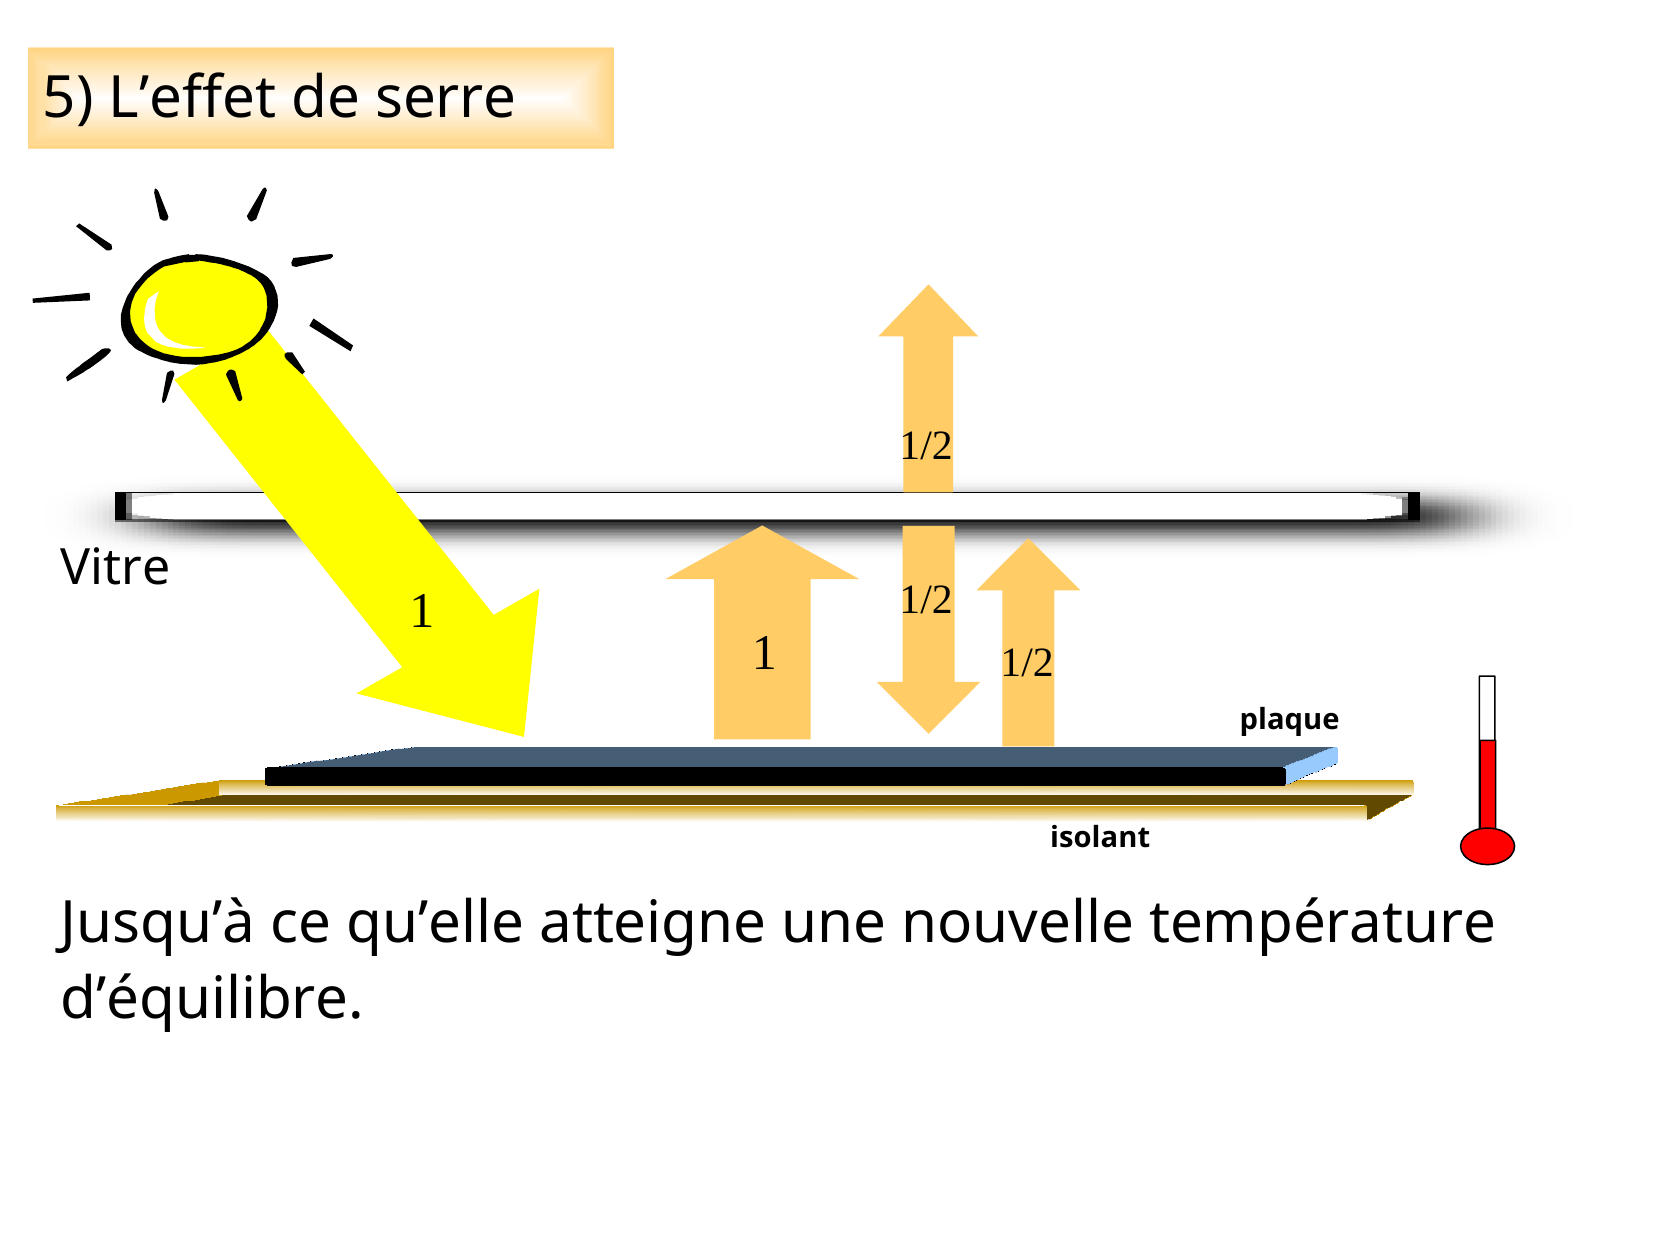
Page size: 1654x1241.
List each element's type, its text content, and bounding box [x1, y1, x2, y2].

text_box [32, 292, 91, 303]
text_box 1 [409, 575, 445, 645]
text_box 1 [751, 616, 787, 687]
text_box [291, 254, 333, 267]
picture [27, 472, 319, 564]
text_box Vitre [45, 523, 209, 566]
text_box [120, 254, 540, 737]
picture [382, 472, 1591, 564]
text_box [1460, 676, 1515, 865]
text_box [154, 188, 169, 221]
text_box 1/2 [899, 416, 975, 474]
text_box [665, 525, 860, 740]
text_box 1/2 [899, 569, 975, 628]
text_box [878, 284, 979, 416]
text_box Jusqu’à ce qu’elle atteigne une nouvelle température d’équilibre. [45, 873, 1597, 1162]
text_box isolant [1035, 808, 1288, 884]
picture [44, 737, 1429, 832]
text_box plaque [1224, 690, 1477, 766]
text_box [903, 474, 954, 493]
text_box [309, 318, 354, 352]
text_box [246, 187, 267, 222]
text_box [28, 47, 615, 149]
text_box 5) L’effet de serre [28, 48, 613, 149]
text_box 1/2 [1000, 633, 1076, 691]
text_box [66, 348, 112, 382]
text_box [976, 538, 1081, 633]
text_box [1002, 691, 1055, 747]
text_box [876, 628, 981, 734]
text_box [76, 223, 113, 251]
text_box [902, 525, 955, 569]
